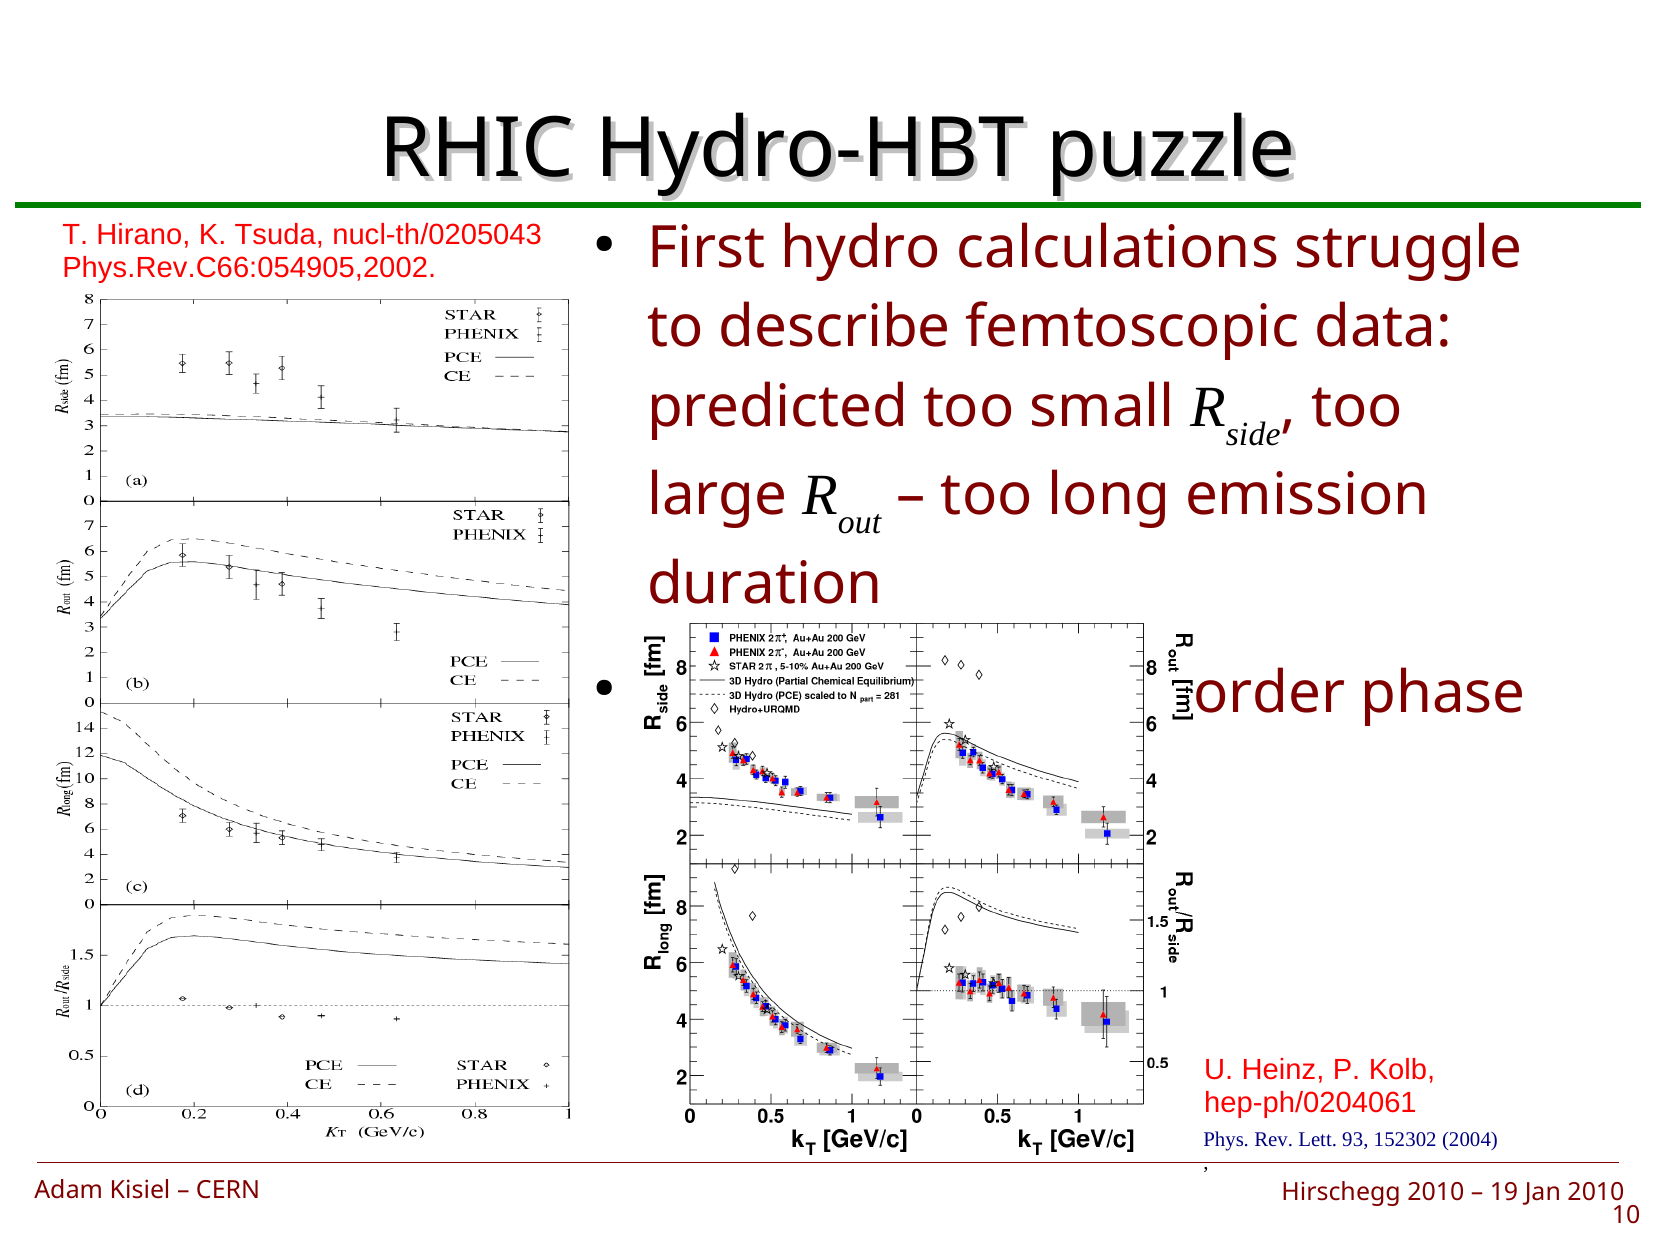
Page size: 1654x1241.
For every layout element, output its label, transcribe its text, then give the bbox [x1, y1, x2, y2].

text_box Phys. Rev. Lett. 93, 152302 (2004) , [1203, 1127, 1508, 1151]
title RHIC Hydro-HBT puzzle [326, 40, 1351, 248]
text_box U. Heinz, P. Kolb, hep-ph/0204061 [1204, 1052, 1571, 1119]
list First hydro calculations struggle to describe femtoscopic data: predicted too small Rside, too large Rout – too long emission duration No evidence of first order phase tr. [576, 205, 1555, 626]
picture [640, 623, 1193, 1157]
picture [47, 290, 586, 1147]
text_box T. Hirano, K. Tsuda, nucl-th/0205043 Phys.Rev.C66:054905,2002. [62, 218, 544, 284]
